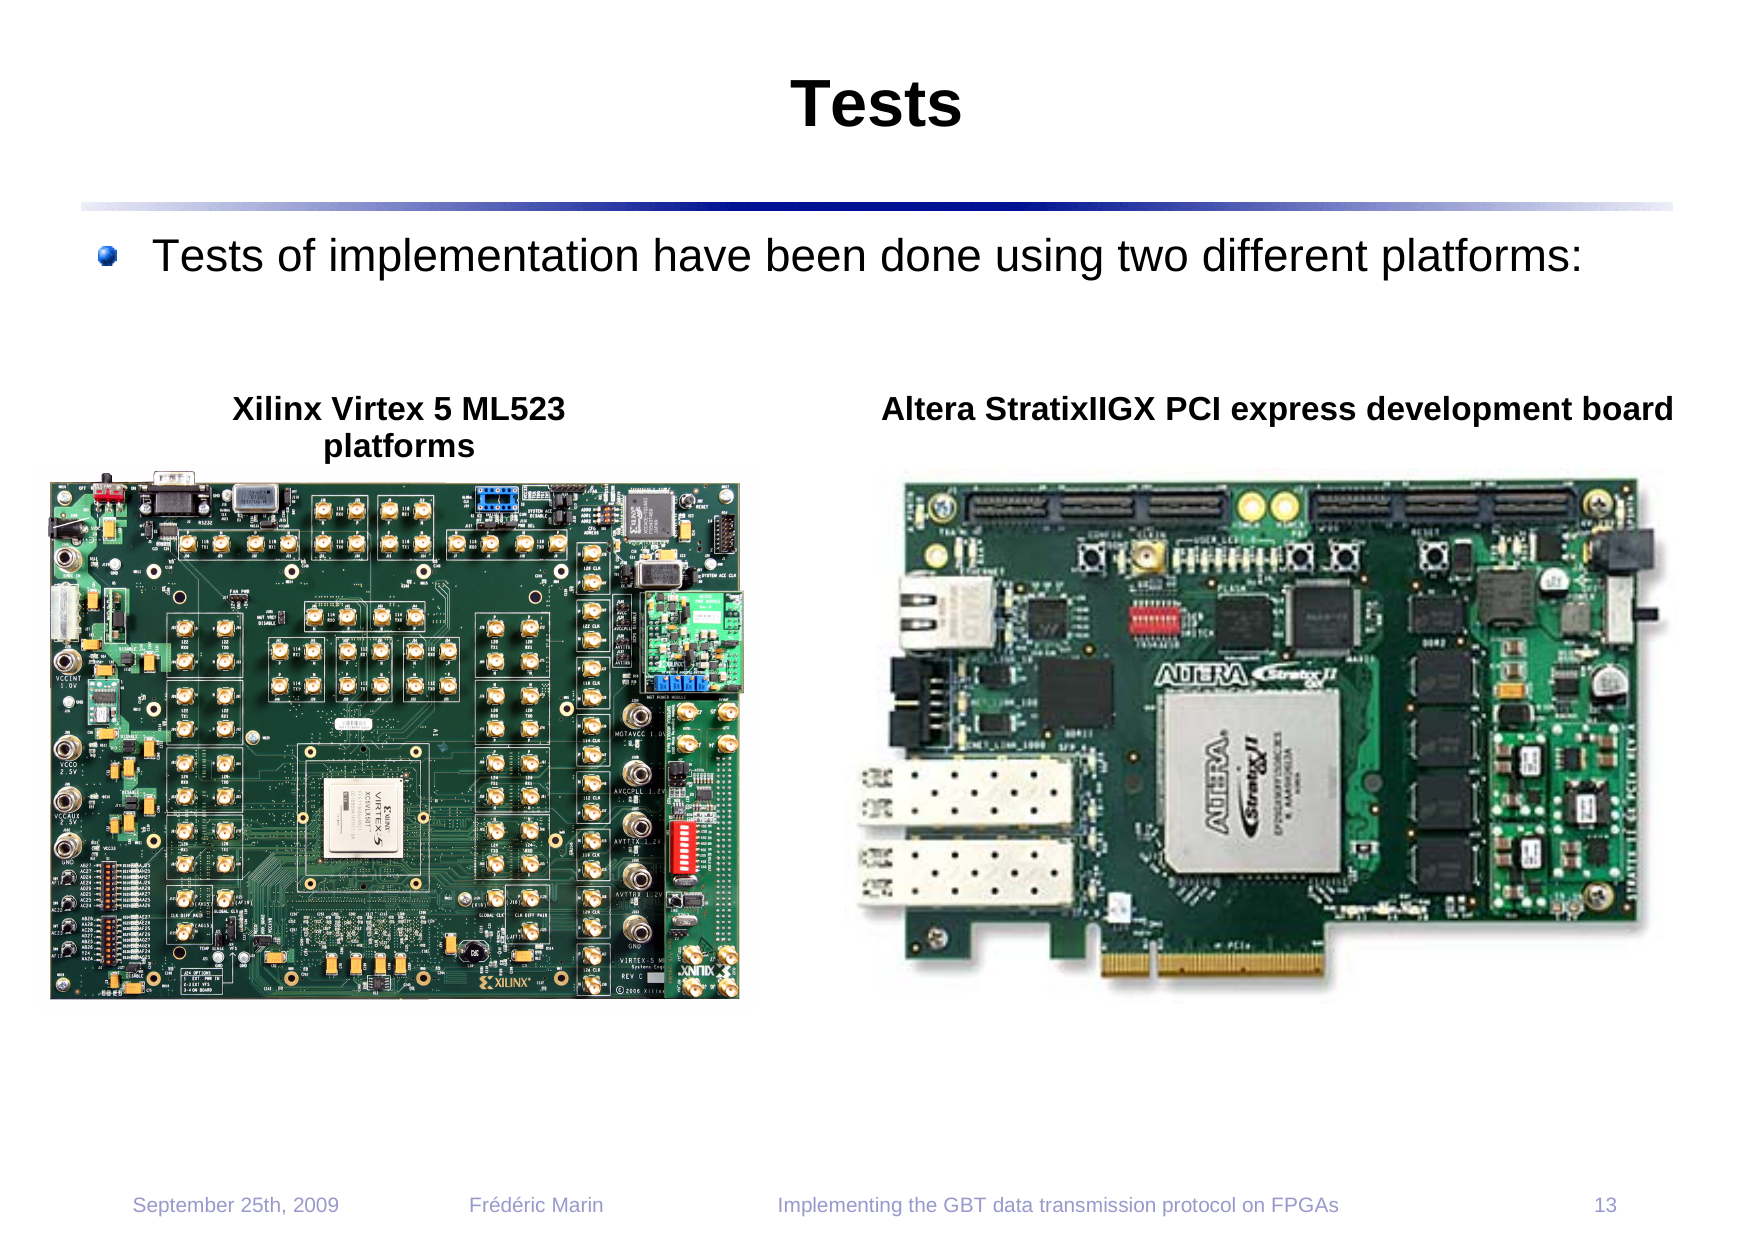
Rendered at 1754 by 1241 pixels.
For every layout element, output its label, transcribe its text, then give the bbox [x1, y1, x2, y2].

picture [81, 202, 1673, 211]
text_box Xilinx Virtex 5 ML523 platforms [153, 389, 646, 429]
picture [844, 468, 1684, 1004]
text_box Altera StratixIIGX PCI express development board [879, 390, 1678, 429]
picture [35, 464, 756, 1010]
list Tests of implementation have been done using two different platforms: [80, 230, 1674, 311]
title Tests [80, 24, 1674, 182]
